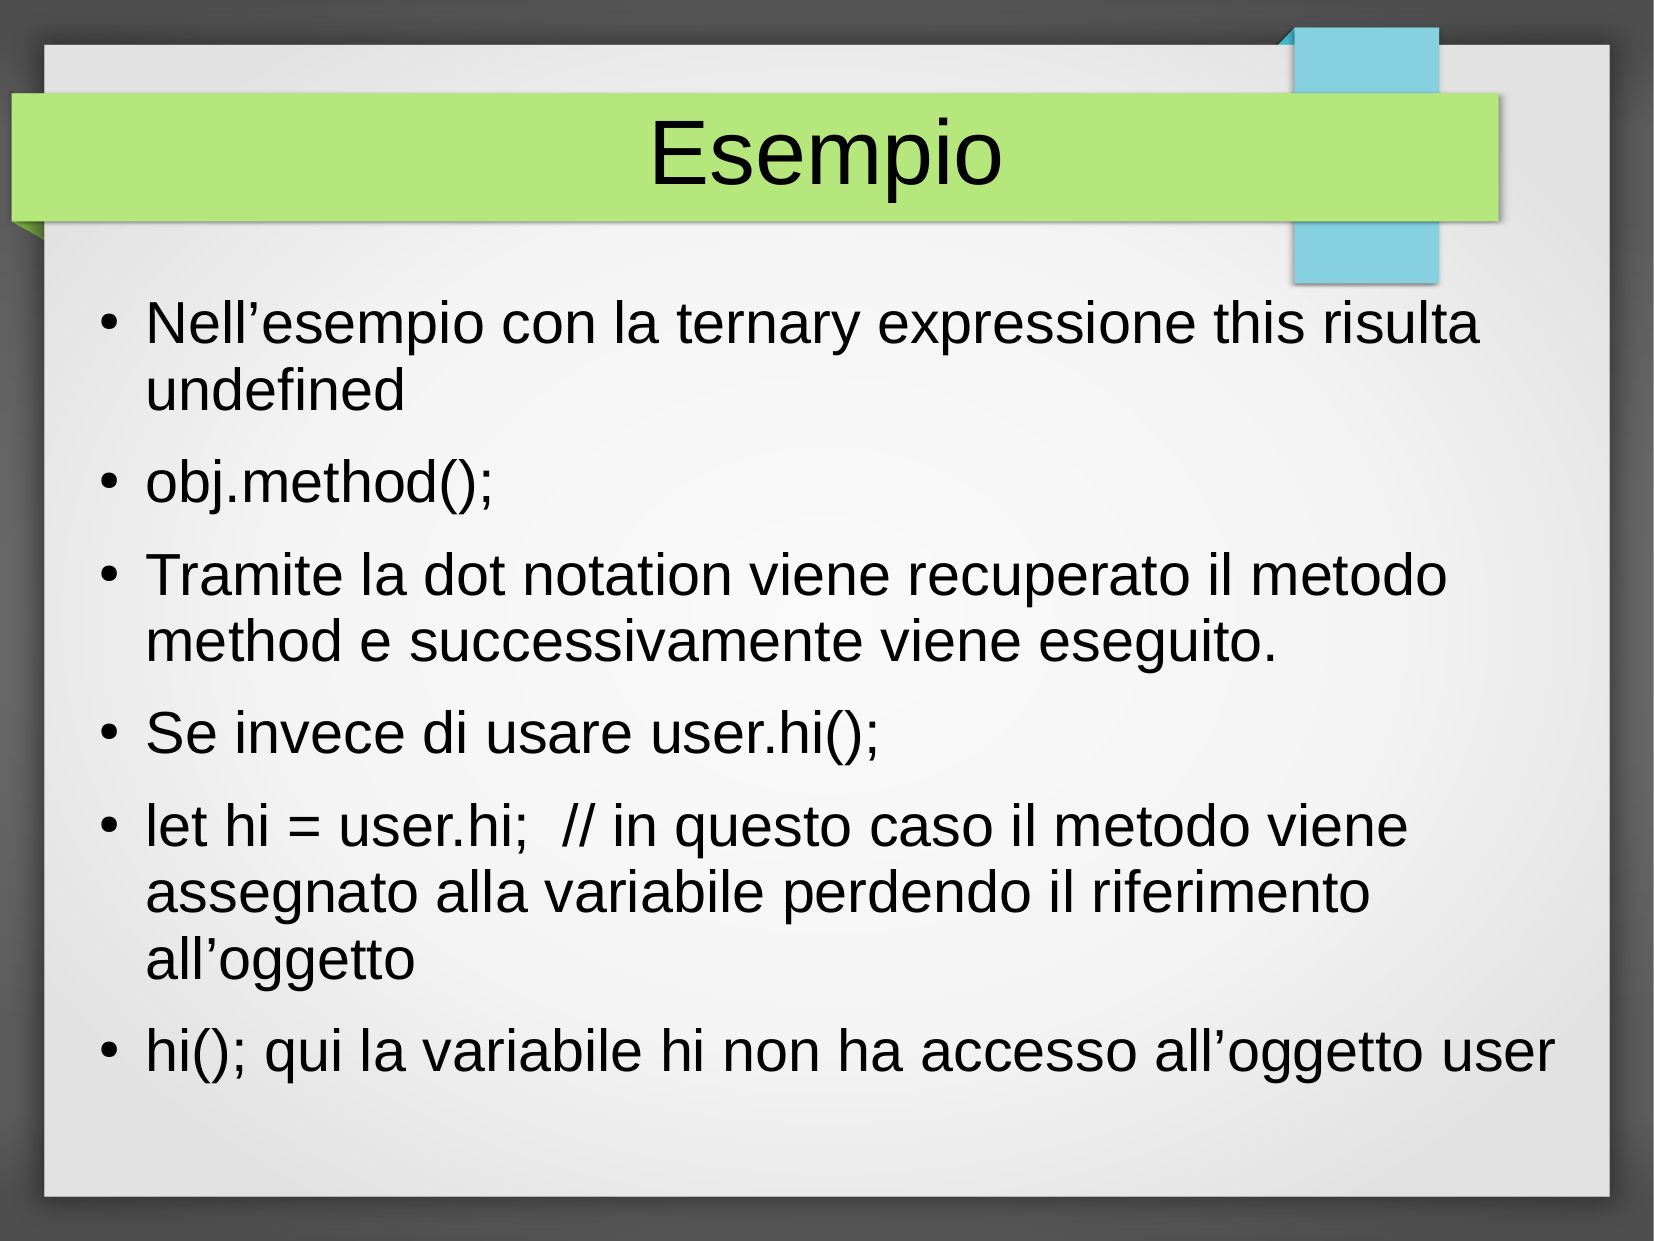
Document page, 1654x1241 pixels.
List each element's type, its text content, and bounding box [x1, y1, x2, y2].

list Nell’esempio con la ternary expressione this risulta undefined obj.method(); Tramite la dot notation viene recuperato il metodo method e successivamente viene eseguito. Se invece di usare user.hi(); let hi = user.hi; // in questo caso il metodo viene assegnato alla variabile perdendo il riferimento all’oggetto hi(); qui la variabile hi non ha accesso all’oggetto user [82, 290, 1571, 1158]
title Esempio [82, 49, 1571, 257]
picture [0, 0, 1654, 1241]
